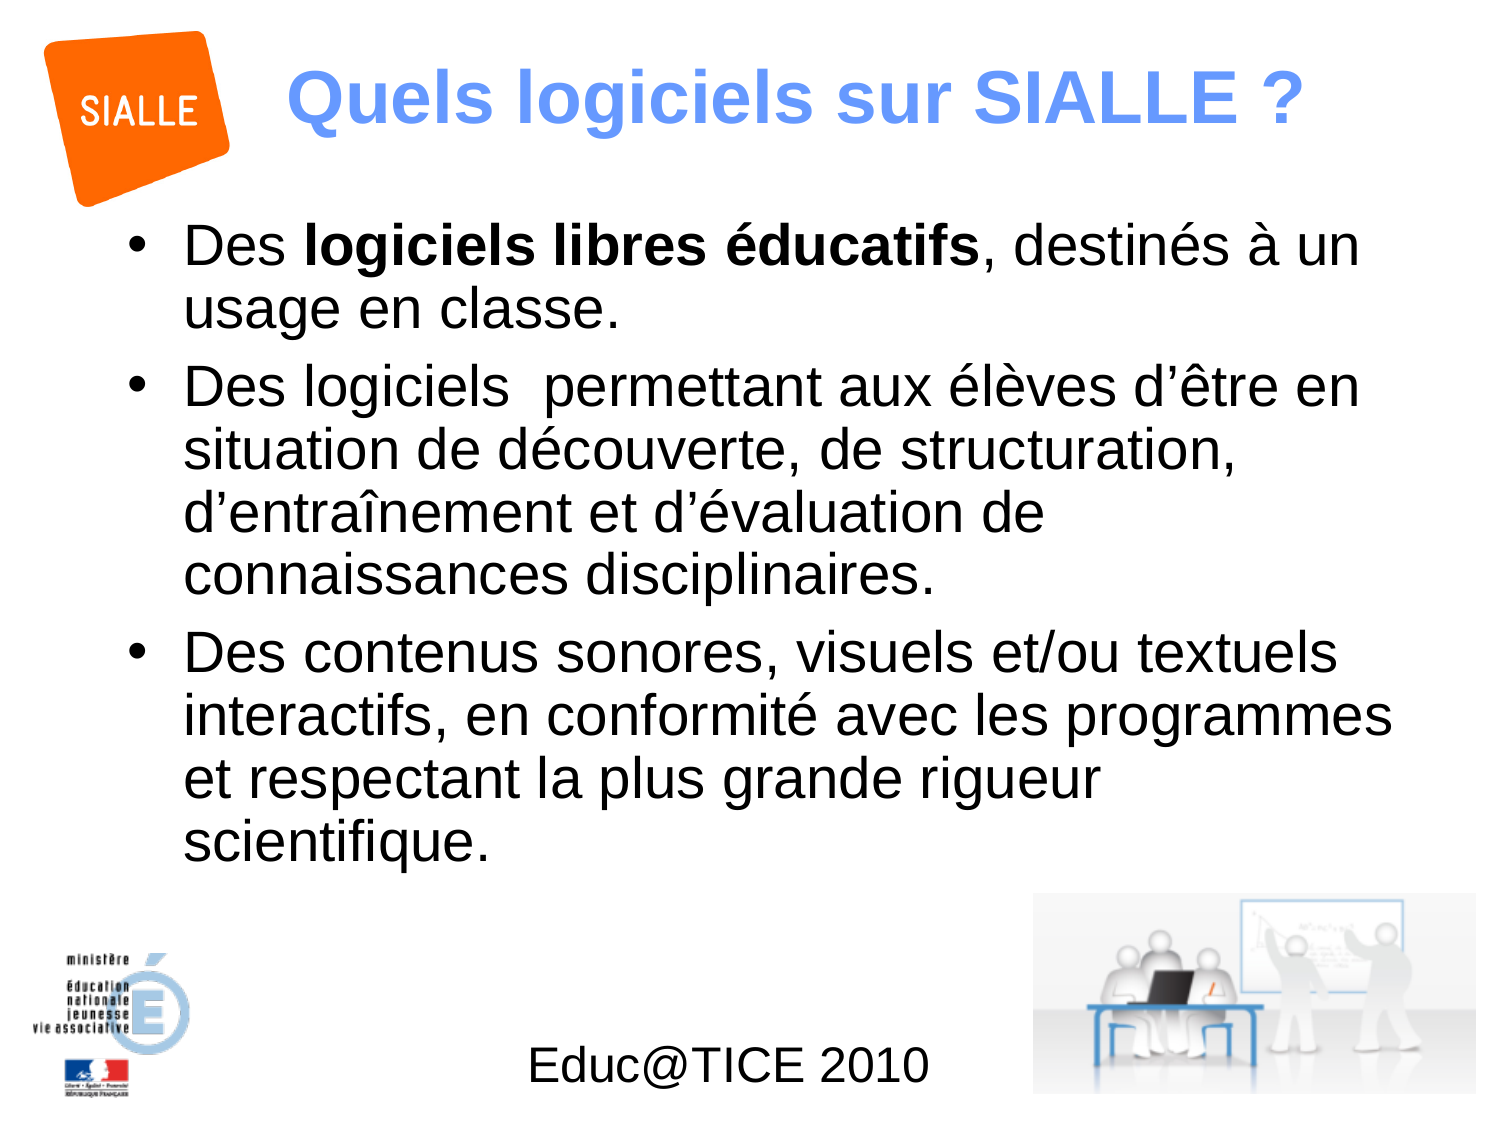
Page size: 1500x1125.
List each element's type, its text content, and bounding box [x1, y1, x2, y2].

title Quels logiciels sur SIALLE ? [159, 0, 1435, 188]
list Des logiciels libres éducatifs, destinés à un usage en classe. Des logiciels permettant aux élèves d’être en situation de découverte, de structuration, d’entraînement et d’évaluation de connaissances disciplinaires. Des contenus sonores, visuels et/ou textuels interactifs, en conformité avec les programmes et respectant la plus grande rigueur scientifique. [112, 207, 1424, 955]
picture [1033, 893, 1476, 1094]
picture [29, 953, 195, 1098]
picture [41, 30, 231, 211]
